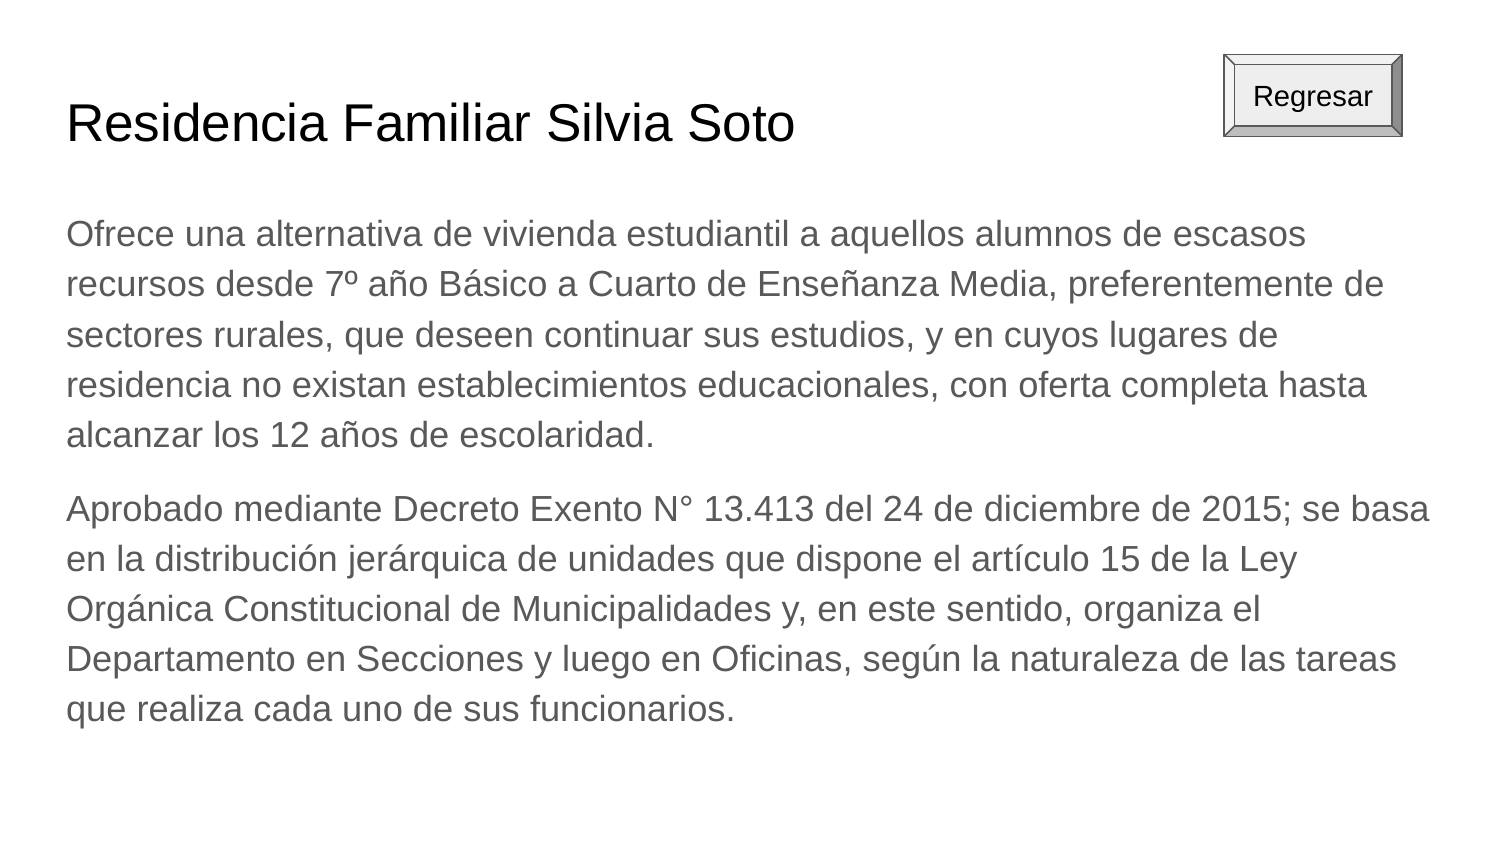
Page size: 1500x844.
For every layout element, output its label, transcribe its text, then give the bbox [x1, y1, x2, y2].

title Residencia Familiar Silvia Soto [51, 72, 1449, 167]
text_box Regresar [1235, 65, 1391, 126]
list Ofrece una alternativa de vivienda estudiantil a aquellos alumnos de escasos recursos desde 7º año Básico a Cuarto de Enseñanza Media, preferentemente de sectores rurales, que deseen continuar sus estudios, y en cuyos lugares de residencia no existan establecimientos educacionales, con oferta completa hasta alcanzar los 12 años de escolaridad. Aprobado mediante Decreto Exento N° 13.413 del 24 de diciembre de 2015; se basa en la distribución jerárquica de unidades que dispone el artículo 15 de la Ley Orgánica Constitucional de Municipalidades y, en este sentido, organiza el Departamento en Secciones y luego en Oficinas, según la naturaleza de las tareas que realiza cada uno de sus funcionarios. [51, 189, 1449, 750]
